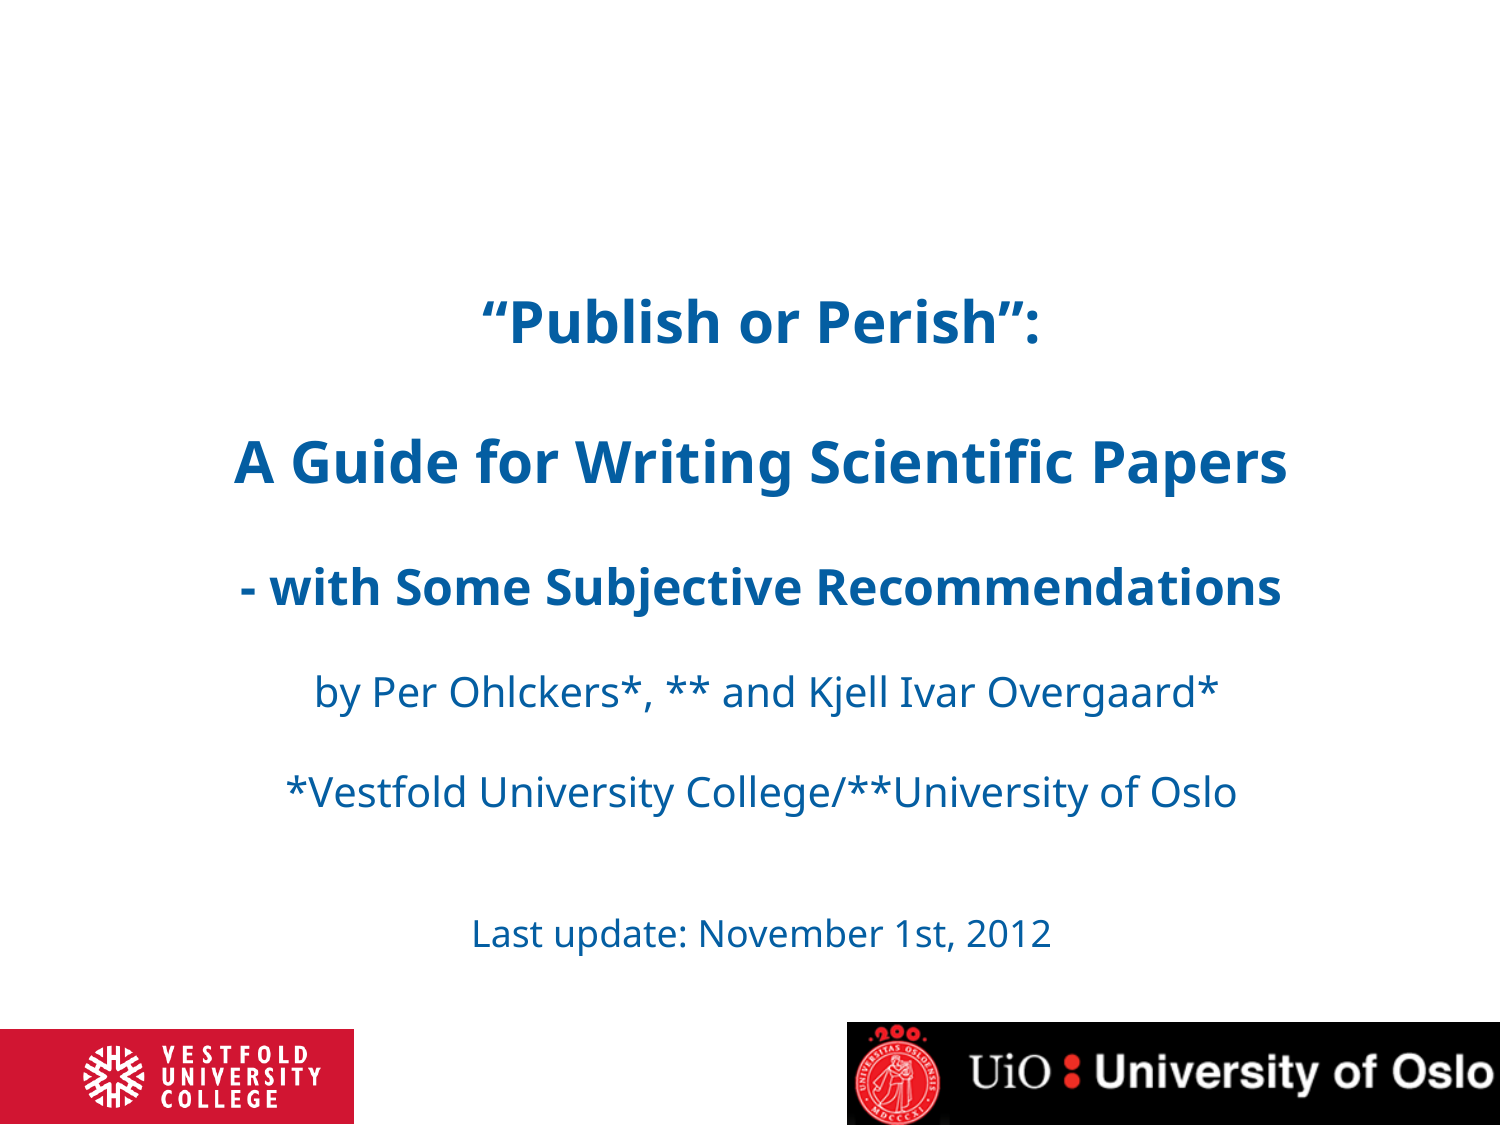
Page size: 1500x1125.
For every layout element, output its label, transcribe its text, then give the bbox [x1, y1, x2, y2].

picture [0, 1029, 354, 1124]
title “Publish or Perish”: A Guide for Writing Scientific Papers - with Some Subjective Recommendations by Per Ohlckers*, ** and Kjell Ivar Overgaard* *Vestfold University College/**University of Oslo Last update: November 1st, 2012 [64, 208, 1459, 870]
picture [847, 1022, 1500, 1125]
